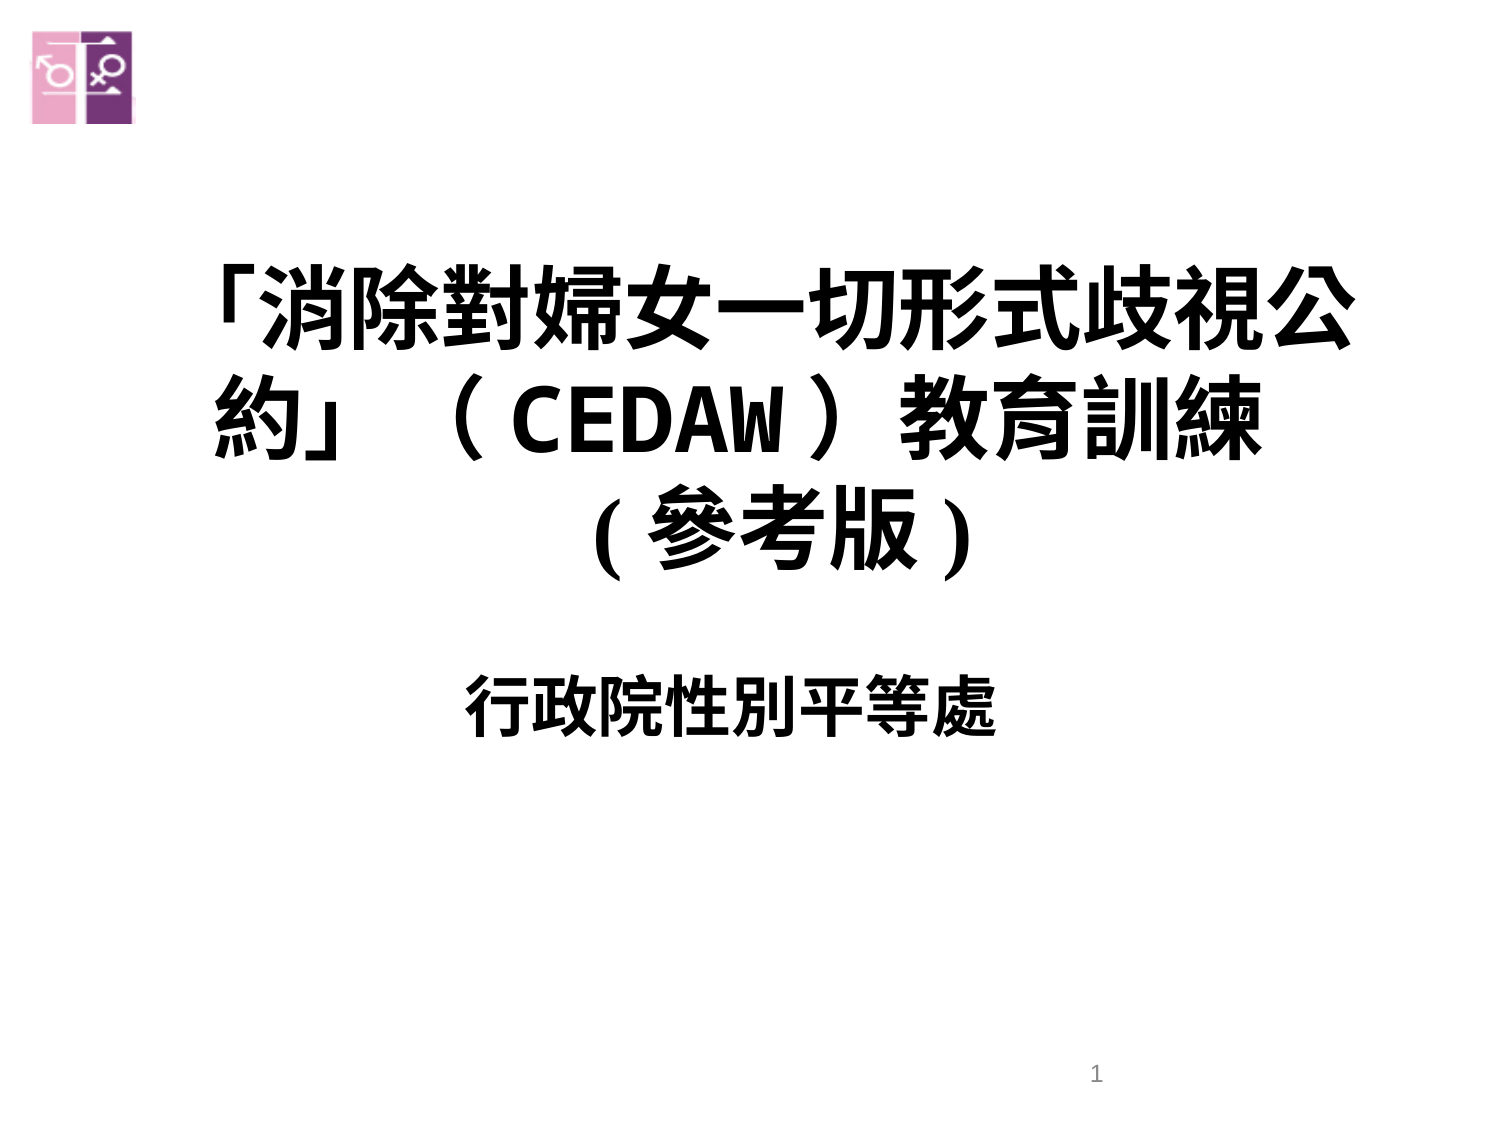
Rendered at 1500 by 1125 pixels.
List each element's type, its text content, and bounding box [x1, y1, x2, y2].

text_box 1 [1074, 1042, 1426, 1103]
subtitle 行政院性別平等處 [206, 656, 1257, 945]
title 「消除對婦女一切形式歧視公約」（CEDAW）教育訓練 (參考版) [112, 243, 1412, 580]
